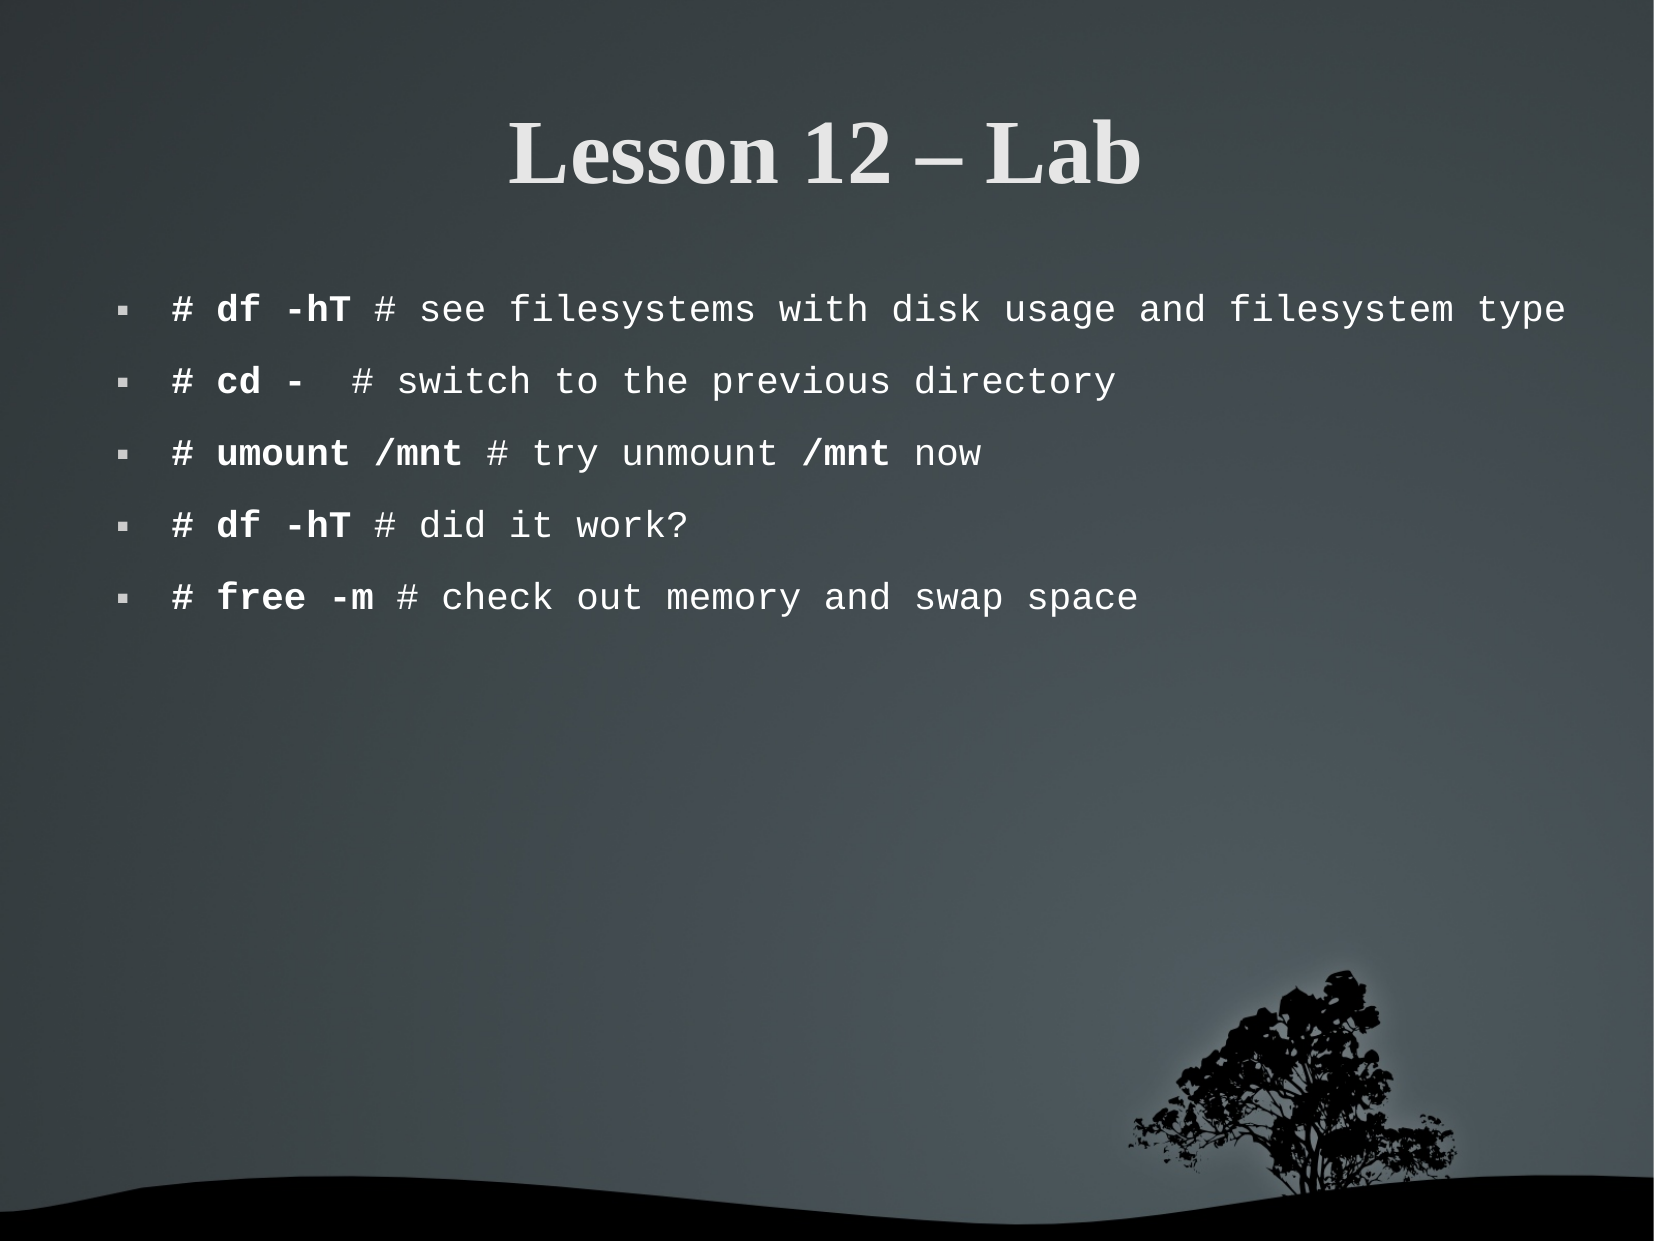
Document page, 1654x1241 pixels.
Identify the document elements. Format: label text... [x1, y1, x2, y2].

picture [0, 0, 1654, 1241]
title Lesson 12 – Lab [82, 49, 1571, 257]
list # df -hT # see filesystems with disk usage and filesystem type # cd - # switch to the previous directory # umount /mnt # try unmount /mnt now # df -hT # did it work? # free -m # check out memory and swap space [82, 290, 1571, 1109]
